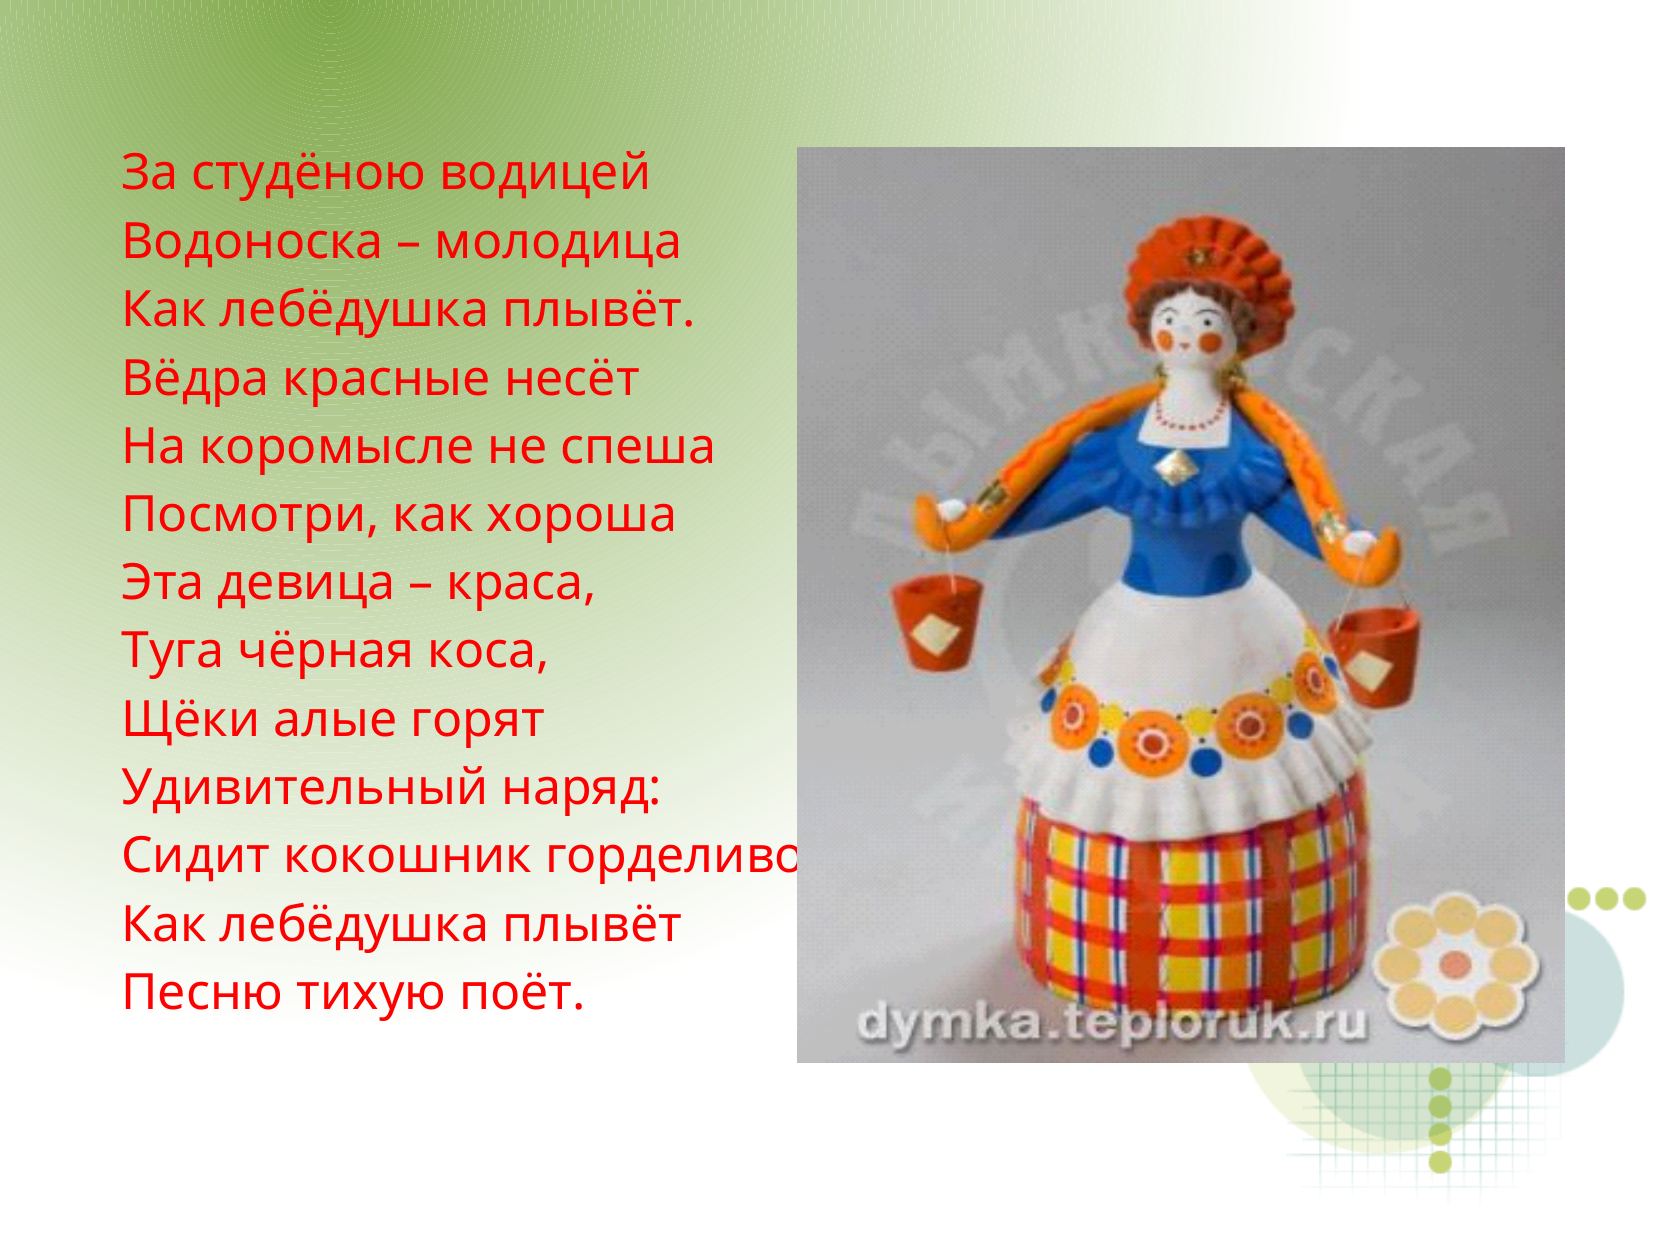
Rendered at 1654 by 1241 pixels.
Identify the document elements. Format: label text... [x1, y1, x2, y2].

subtitle За студёною водицей Водоноска – молодица Как лебёдушка плывёт. Вёдра красные несёт На коромысле не спеша Посмотри, как хороша Эта девица – краса, Туга чёрная коса, Щёки алые горят Удивительный наряд: Сидит кокошник горделиво, Как лебёдушка плывёт Песню тихую поёт. [121, 110, 1534, 1119]
picture [797, 147, 1654, 1211]
